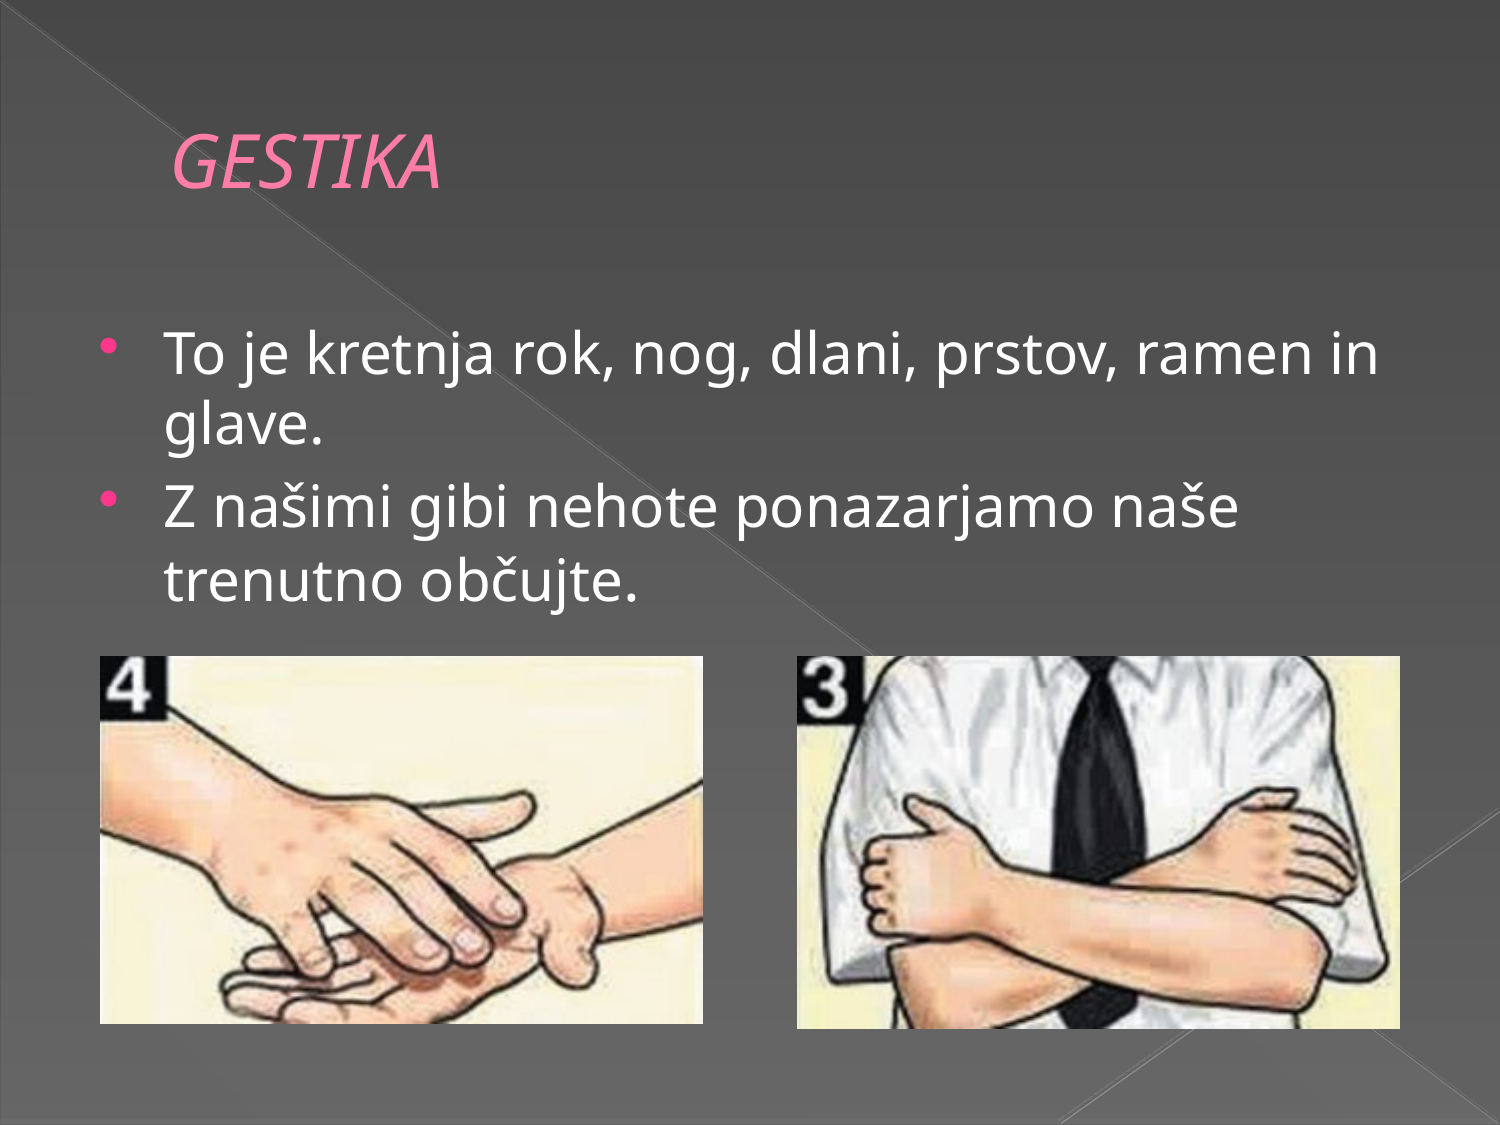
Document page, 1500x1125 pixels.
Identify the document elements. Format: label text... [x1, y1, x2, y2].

list To je kretnja rok, nog, dlani, prstov, ramen in glave. Z našimi gibi nehote ponazarjamo naše trenutno občujte. [75, 308, 1425, 1059]
picture [797, 656, 1400, 1029]
title GESTIKA [75, 43, 1425, 274]
picture [100, 656, 703, 1024]
